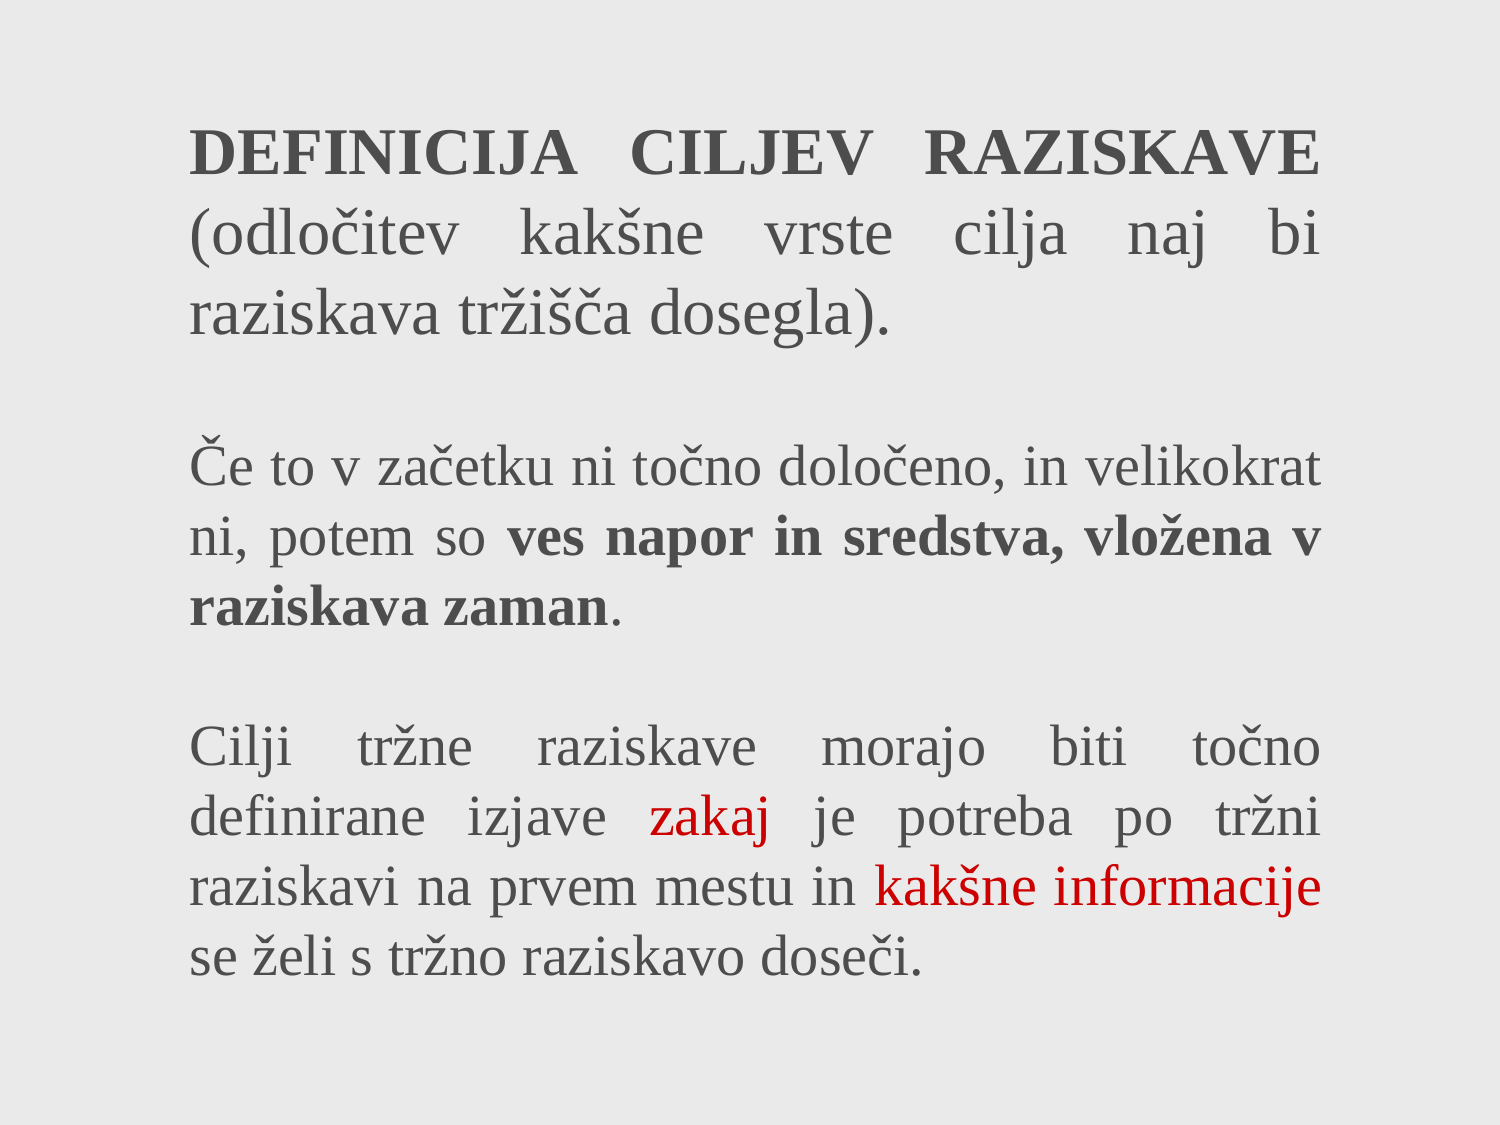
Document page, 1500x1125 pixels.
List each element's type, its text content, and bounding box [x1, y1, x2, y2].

text_box DEFINICIJA CILJEV RAZISKAVE (odločitev kakšne vrste cilja naj bi raziskava tržišča dosegla). Če to v začetku ni točno določeno, in velikokrat ni, potem so ves napor in sredstva, vložena v raziskava zaman. Cilji tržne raziskave morajo biti točno definirane izjave zakaj je potreba po tržni raziskavi na prvem mestu in kakšne informacije se želi s tržno raziskavo doseči. [174, 99, 1338, 1125]
